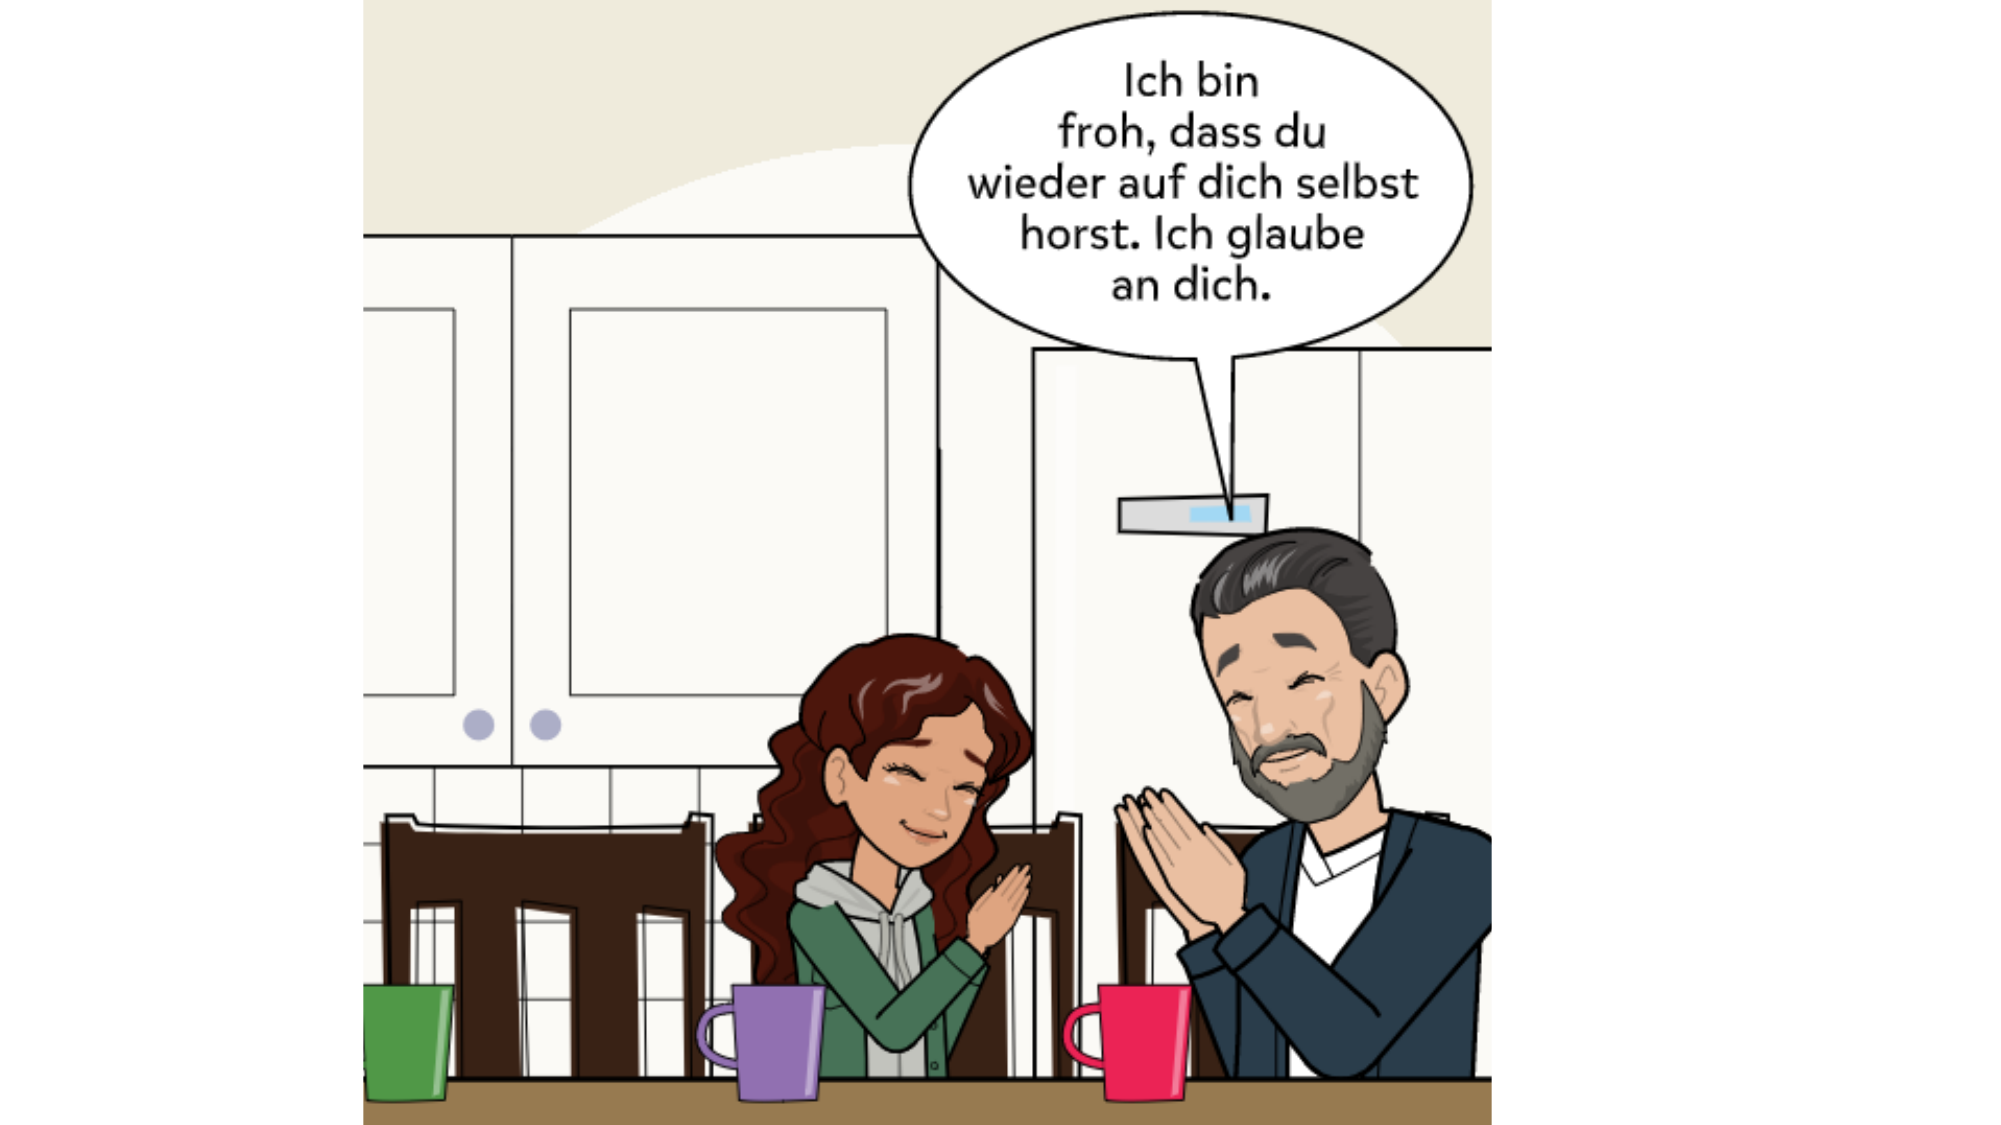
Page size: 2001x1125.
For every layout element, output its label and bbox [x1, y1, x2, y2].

picture [363, 0, 1492, 1125]
